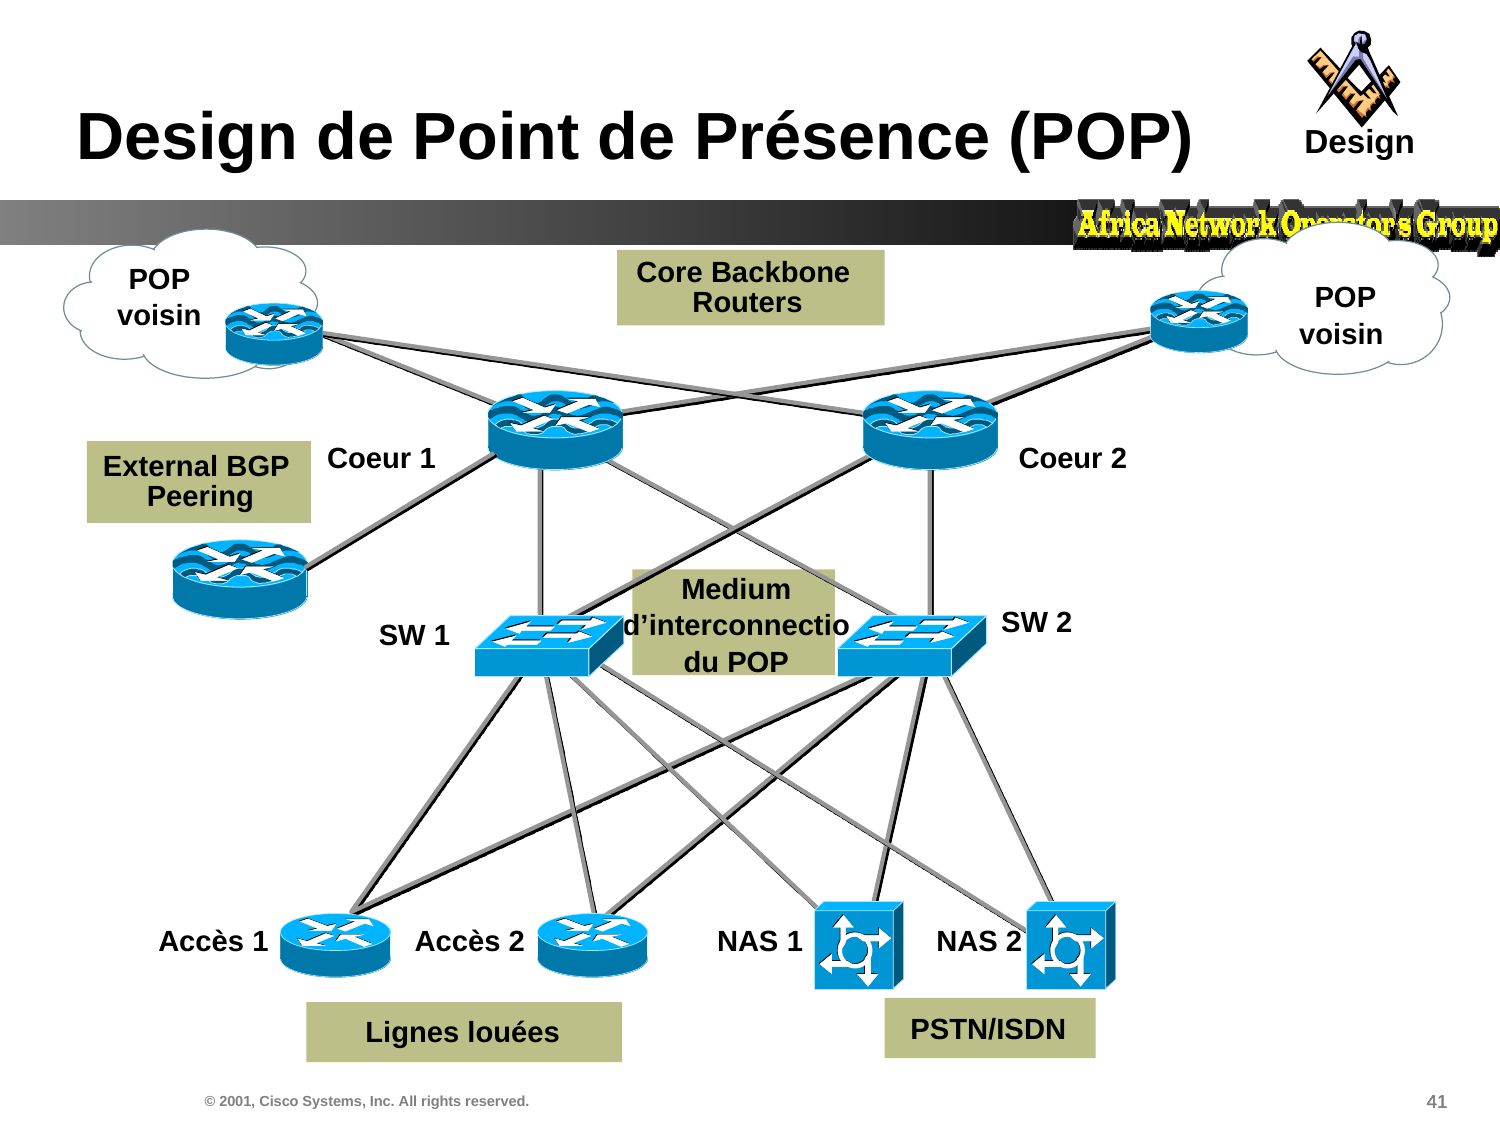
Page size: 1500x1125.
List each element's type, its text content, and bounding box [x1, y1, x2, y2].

picture [559, 618, 604, 628]
text_box Medium d’interconnectio du POP [622, 575, 851, 679]
text_box [660, 569, 811, 575]
text_box SW 1 [378, 622, 451, 652]
picture [244, 548, 283, 562]
picture [857, 636, 902, 645]
picture [537, 960, 648, 978]
picture [474, 615, 625, 678]
text_box [306, 1002, 622, 1063]
title Design de Point de Présence (POP)‏ [62, 41, 1314, 180]
picture [343, 913, 391, 936]
picture [934, 399, 973, 412]
text_box [617, 249, 885, 326]
picture [887, 416, 925, 432]
picture [302, 919, 334, 930]
text_box Coeur 1 [326, 445, 436, 475]
picture [474, 615, 590, 649]
text_box Coeur 2 [1018, 445, 1128, 475]
picture [1070, 180, 1500, 376]
text_box Lignes louées [365, 1018, 561, 1049]
picture [596, 920, 628, 931]
text_box Accès 1 [158, 927, 269, 957]
text_box NAS 2 [936, 927, 1023, 957]
picture [62, 227, 323, 380]
picture [300, 934, 331, 945]
picture [870, 623, 915, 633]
text_box SW 2 [1000, 608, 1073, 639]
picture [487, 390, 623, 413]
picture [487, 449, 623, 471]
text_box NAS 1 [716, 927, 803, 957]
picture [1202, 297, 1229, 308]
picture [172, 539, 308, 561]
picture [862, 390, 998, 412]
picture [280, 960, 391, 978]
picture [172, 598, 308, 620]
picture [1171, 297, 1197, 307]
picture [1025, 900, 1118, 992]
picture [339, 920, 371, 931]
picture [512, 416, 550, 432]
text_box [86, 441, 311, 523]
picture [837, 615, 988, 678]
text_box [815, 569, 835, 575]
picture [245, 310, 272, 320]
picture [862, 449, 931, 471]
picture [921, 618, 966, 628]
picture [241, 567, 280, 581]
picture [197, 566, 235, 580]
picture [557, 934, 588, 945]
picture [515, 398, 554, 412]
text_box Accès 2 [414, 927, 526, 957]
text_box External BGP Peering [102, 453, 299, 513]
picture [1200, 312, 1229, 323]
picture [559, 919, 591, 930]
picture [595, 935, 626, 948]
picture [275, 325, 304, 335]
text_box Core Backbone Routers [636, 259, 851, 319]
picture [544, 632, 590, 642]
text_box POP voisin [103, 265, 216, 332]
picture [932, 418, 971, 432]
text_box POP voisin [1299, 255, 1384, 351]
picture [1168, 311, 1194, 322]
picture [837, 615, 953, 649]
picture [494, 636, 539, 646]
picture [890, 398, 929, 412]
picture [242, 324, 271, 338]
picture [600, 913, 648, 936]
text_box [632, 569, 651, 575]
picture [934, 449, 998, 471]
picture [557, 418, 596, 432]
text_box Design [1292, 118, 1428, 168]
picture [338, 935, 369, 948]
text_box PSTN/ISDN [910, 1016, 1067, 1046]
picture [537, 913, 585, 930]
text_box [884, 997, 1096, 1059]
picture [812, 900, 906, 992]
picture [280, 913, 328, 929]
picture [907, 632, 952, 641]
picture [1307, 29, 1402, 118]
picture [559, 399, 598, 412]
picture [200, 548, 239, 561]
picture [278, 310, 305, 320]
picture [508, 622, 552, 633]
